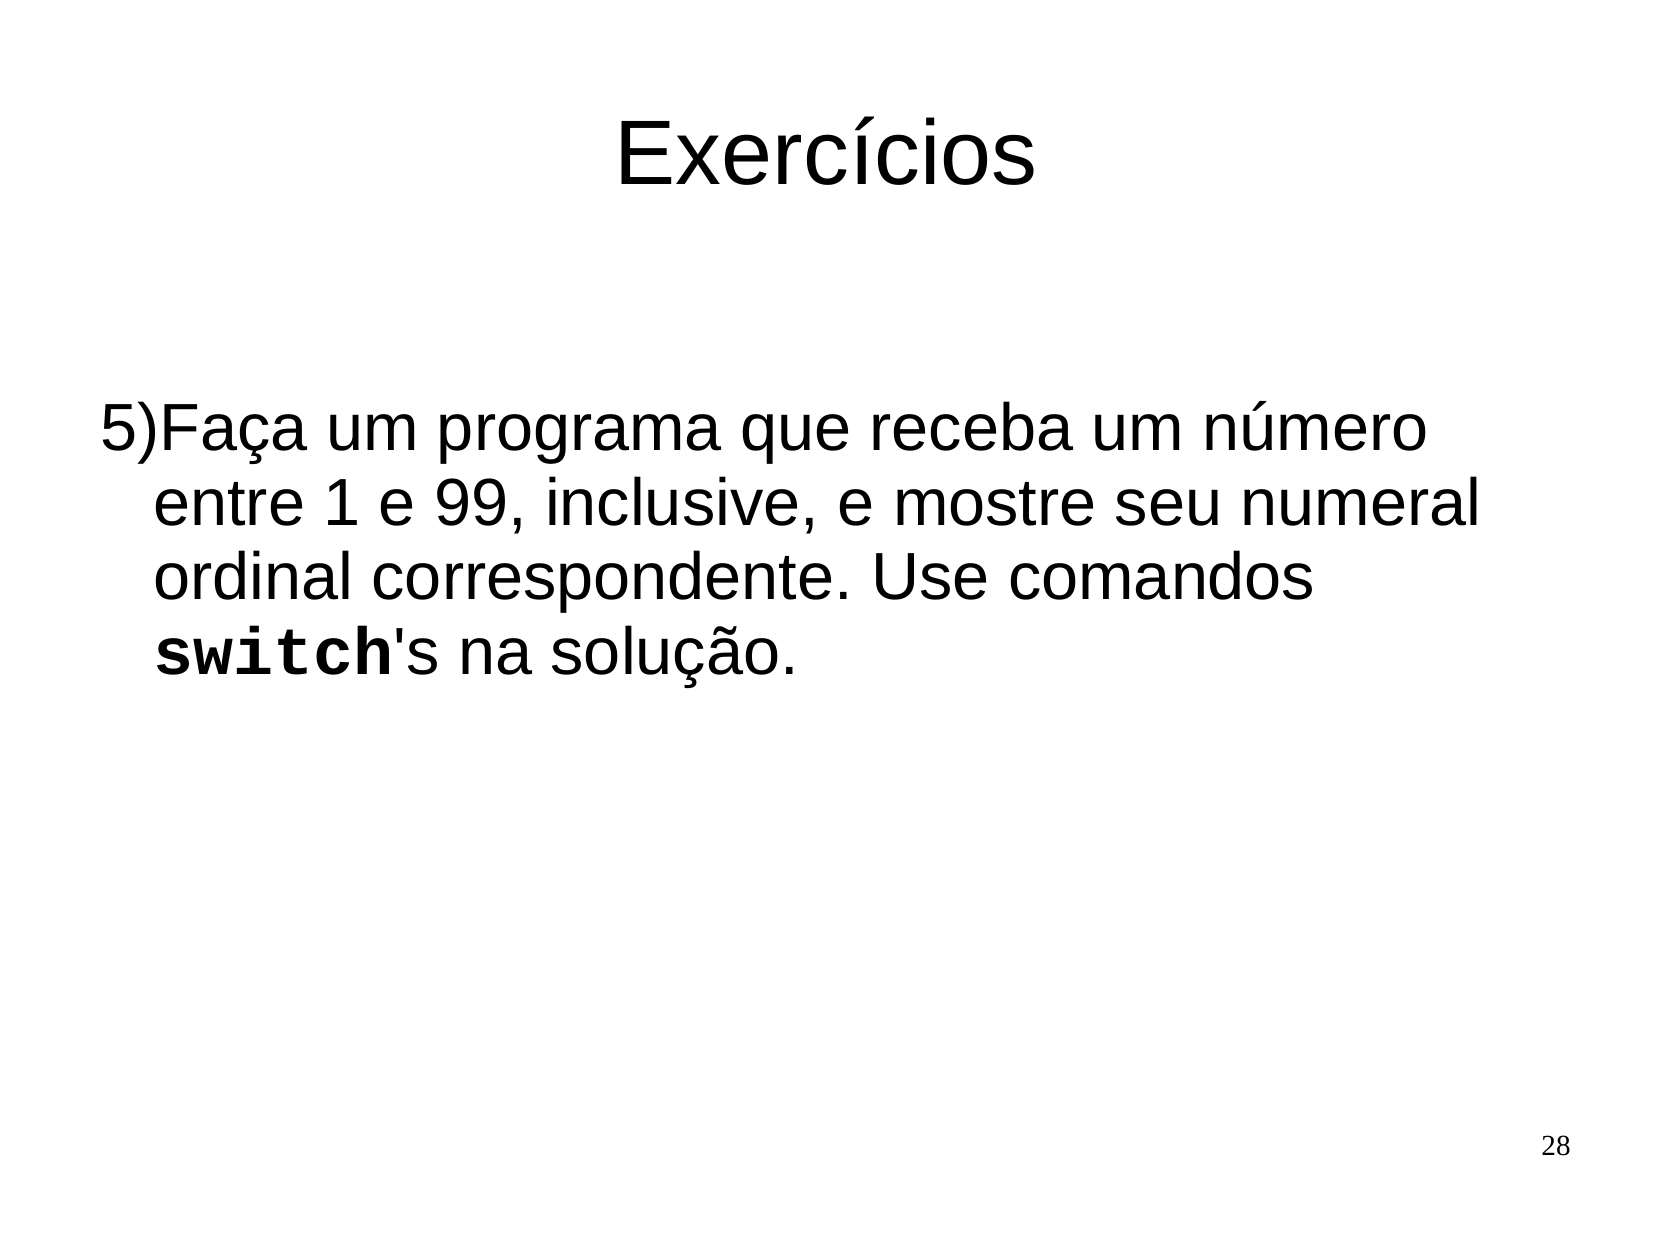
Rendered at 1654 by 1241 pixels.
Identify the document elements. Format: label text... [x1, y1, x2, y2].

list Faça um programa que receba um número entre 1 e 99, inclusive, e mostre seu numeral ordinal correspondente. Use comandos switch's na solução. [82, 389, 1571, 1123]
title Exercícios [82, 49, 1571, 257]
